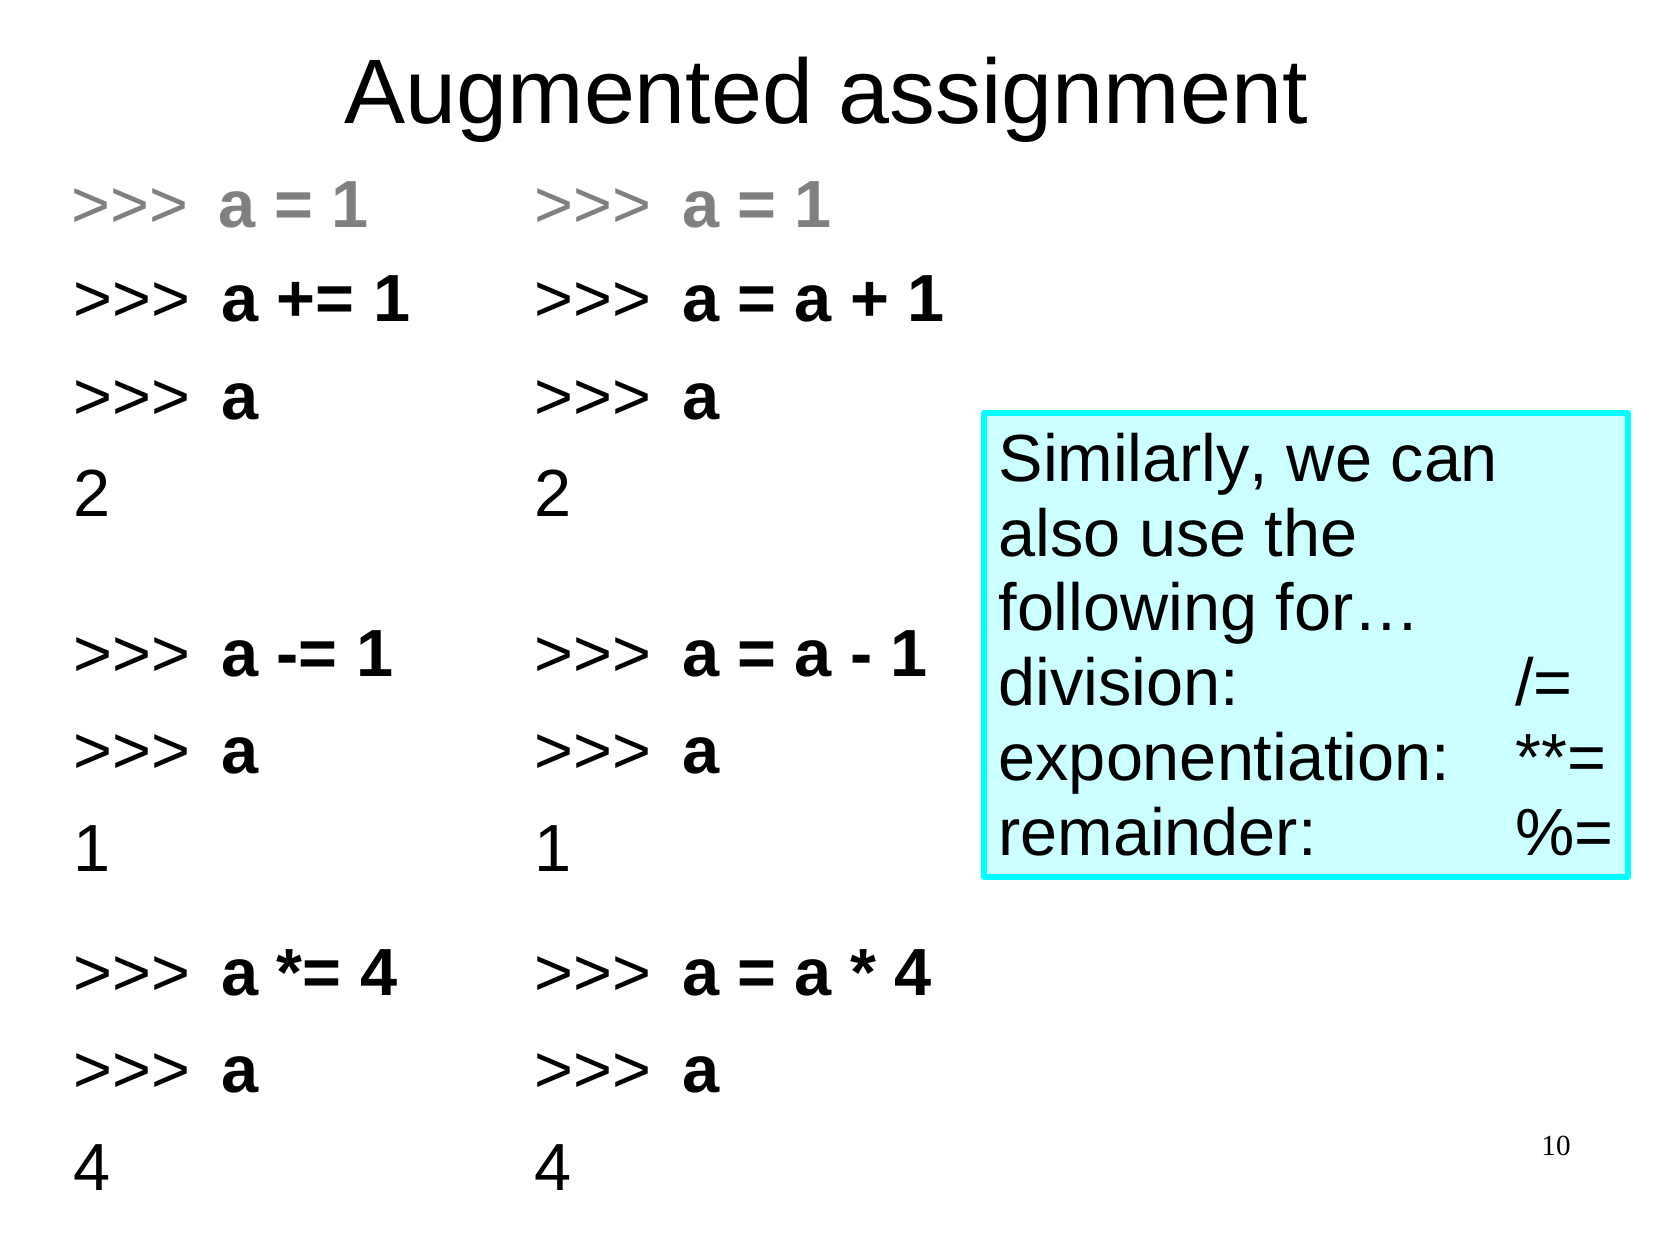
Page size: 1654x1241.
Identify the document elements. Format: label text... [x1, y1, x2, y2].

text_box 2 [59, 448, 126, 539]
text_box >>> [519, 608, 667, 698]
text_box 4 [519, 1122, 587, 1212]
text_box Augmented assignment [326, 30, 1327, 154]
text_box >>> [519, 159, 667, 250]
text_box a [667, 1024, 734, 1115]
text_box a [206, 705, 274, 796]
text_box >>> [59, 927, 206, 1017]
text_box a [667, 705, 734, 796]
text_box >>> [59, 1024, 206, 1115]
text_box a [206, 1024, 274, 1115]
text_box >>> [59, 705, 206, 796]
text_box 1 [59, 803, 126, 893]
text_box a = 1 [667, 159, 847, 250]
text_box 2 [519, 448, 587, 539]
text_box a = a + 1 [667, 253, 961, 344]
text_box a -= 1 [206, 608, 409, 698]
text_box Similarly, we can also use the following for… division: /= exponentiation: **= remainder: %= [983, 413, 1629, 877]
text_box >>> [59, 608, 206, 698]
text_box a *= 4 [206, 927, 413, 1017]
text_box a [206, 351, 274, 441]
text_box >>> [56, 159, 204, 250]
text_box >>> [519, 705, 667, 796]
text_box 1 [519, 803, 587, 893]
text_box a = 1 [204, 159, 384, 250]
text_box a [667, 351, 734, 442]
text_box >>> [519, 253, 667, 344]
text_box >>> [519, 351, 667, 442]
text_box 4 [59, 1122, 126, 1212]
text_box >>> [59, 351, 206, 441]
text_box >>> [519, 927, 667, 1017]
text_box a = a - 1 [667, 608, 944, 698]
text_box a += 1 [206, 253, 426, 344]
text_box >>> [519, 1024, 667, 1115]
text_box >>> [59, 253, 206, 344]
text_box a = a * 4 [667, 927, 948, 1017]
